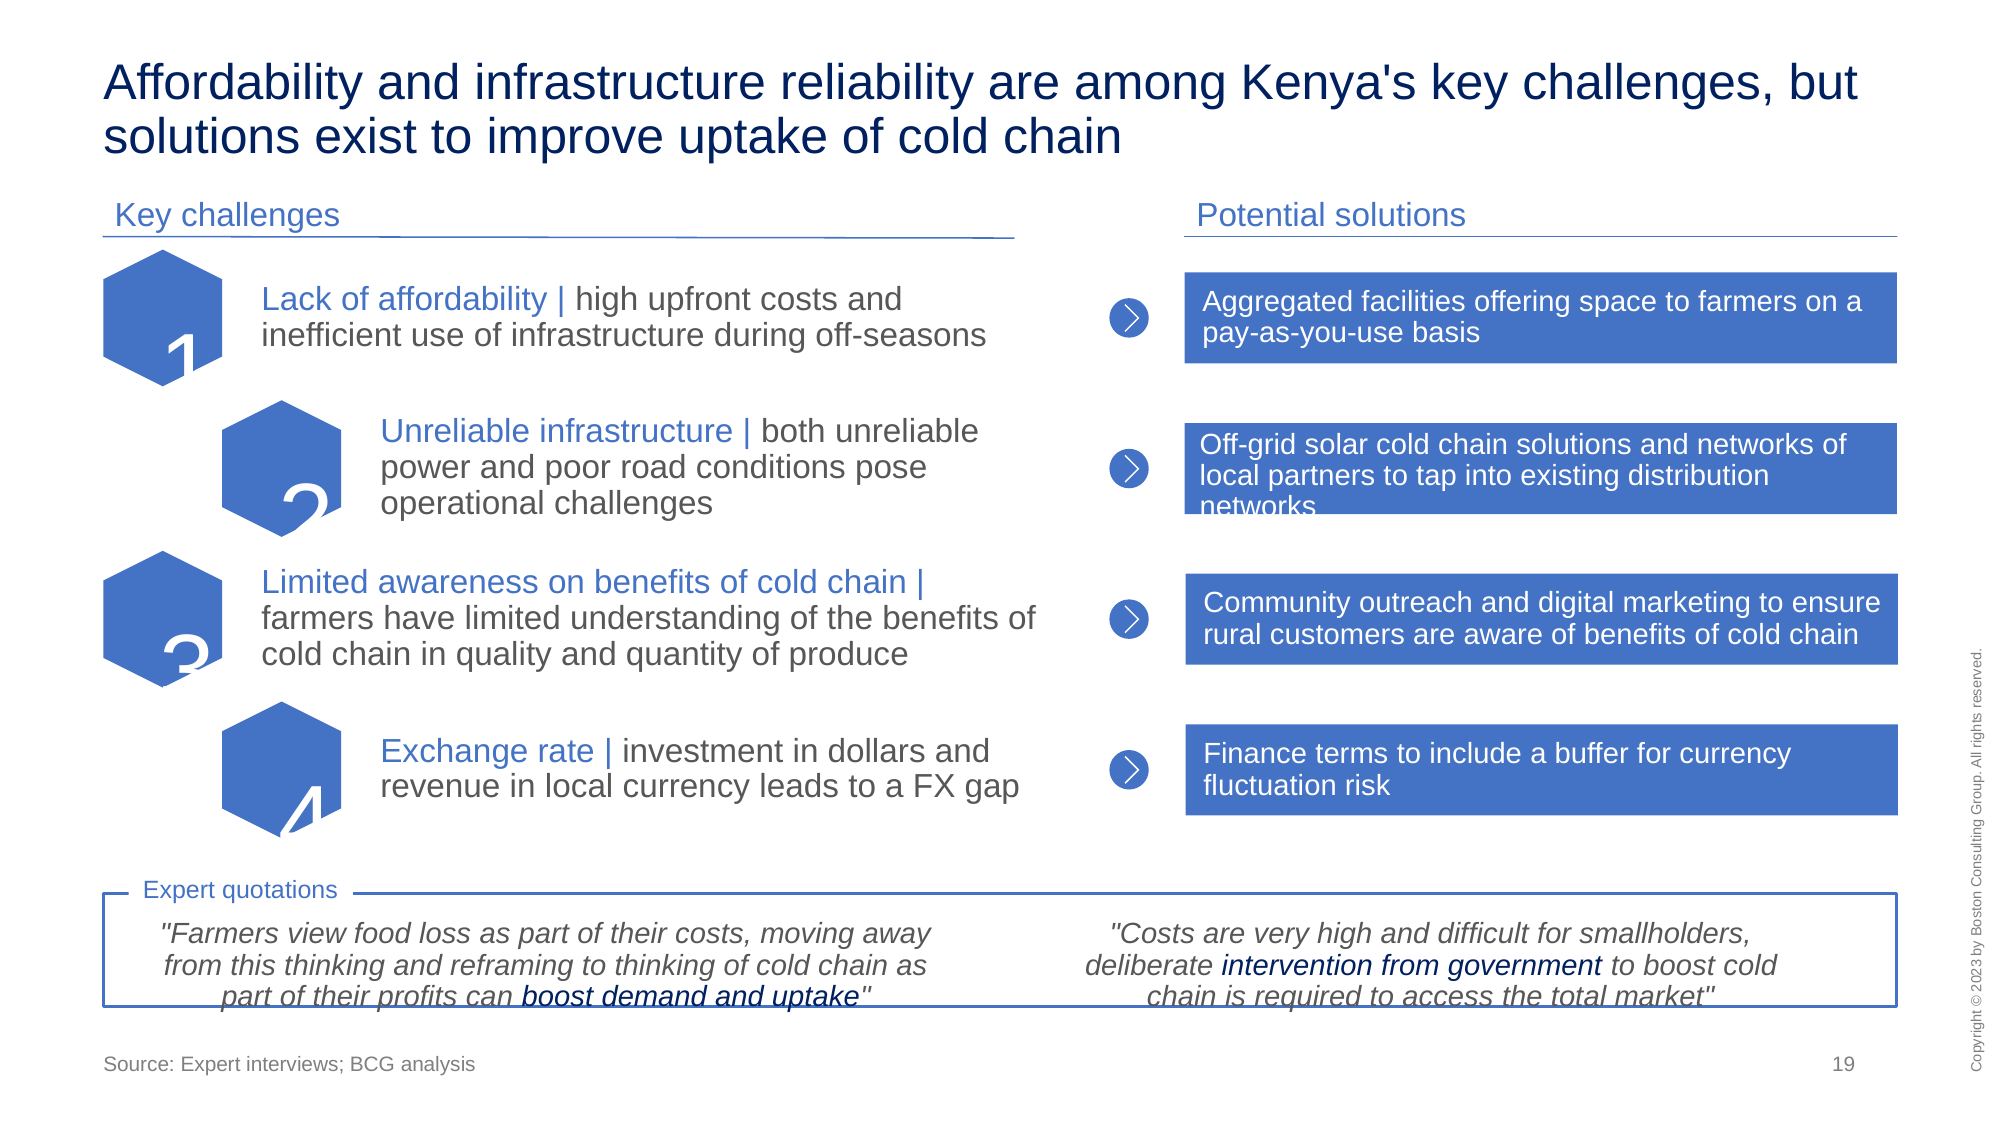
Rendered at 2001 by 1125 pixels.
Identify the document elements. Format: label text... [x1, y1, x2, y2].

text_box [1110, 449, 1148, 488]
text_box Expert quotations [128, 870, 353, 911]
text_box 1 [103, 249, 223, 387]
title Affordability and infrastructure reliability are among Kenya's key challenges, but solutions exist to improve uptake of cold chain [103, 55, 1897, 165]
text_box "Costs are very high and difficult for smallholders, deliberate intervention from government to boost cold chain is required to access the total market" [1077, 918, 1786, 981]
text_box Lack of affordability | high upfront costs and inefficient use of infrastructure during off-seasons [255, 275, 1000, 361]
text_box Limited awareness on benefits of cold chain | farmers have limited understanding of the benefits of cold chain in quality and quantity of produce [255, 558, 1044, 680]
text_box Finance terms to include a buffer for currency fluctuation risk [1185, 724, 1898, 816]
text_box Unreliable infrastructure | both unreliable power and poor road conditions pose operational challenges [374, 407, 1044, 530]
text_box "Farmers view food loss as part of their costs, moving away from this thinking and reframing to thinking of cold chain as part of their profits can boost demand and uptake" [156, 918, 936, 981]
text_box Off-grid solar cold chain solutions and networks of local partners to tap into existing distribution networks [1184, 423, 1897, 515]
text_box 4 [289, 797, 313, 832]
text_box [1110, 750, 1148, 789]
text_box Potential solutions [1184, 192, 1897, 236]
text_box Community outreach and digital marketing to ensure rural customers are aware of benefits of cold chain [1185, 573, 1898, 665]
text_box 4 [222, 701, 342, 838]
text_box [1110, 600, 1148, 639]
text_box Key challenges [102, 192, 816, 236]
text_box 2 [222, 400, 342, 537]
text_box Aggregated facilities offering space to farmers on a pay-as-you-use basis [1184, 272, 1897, 364]
text_box [1110, 298, 1148, 337]
text_box Source: Expert interviews; BCG analysis [103, 1054, 1585, 1076]
text_box 3 [103, 550, 223, 688]
text_box Exchange rate | investment in dollars and revenue in local currency leads to a FX gap [374, 727, 1102, 813]
